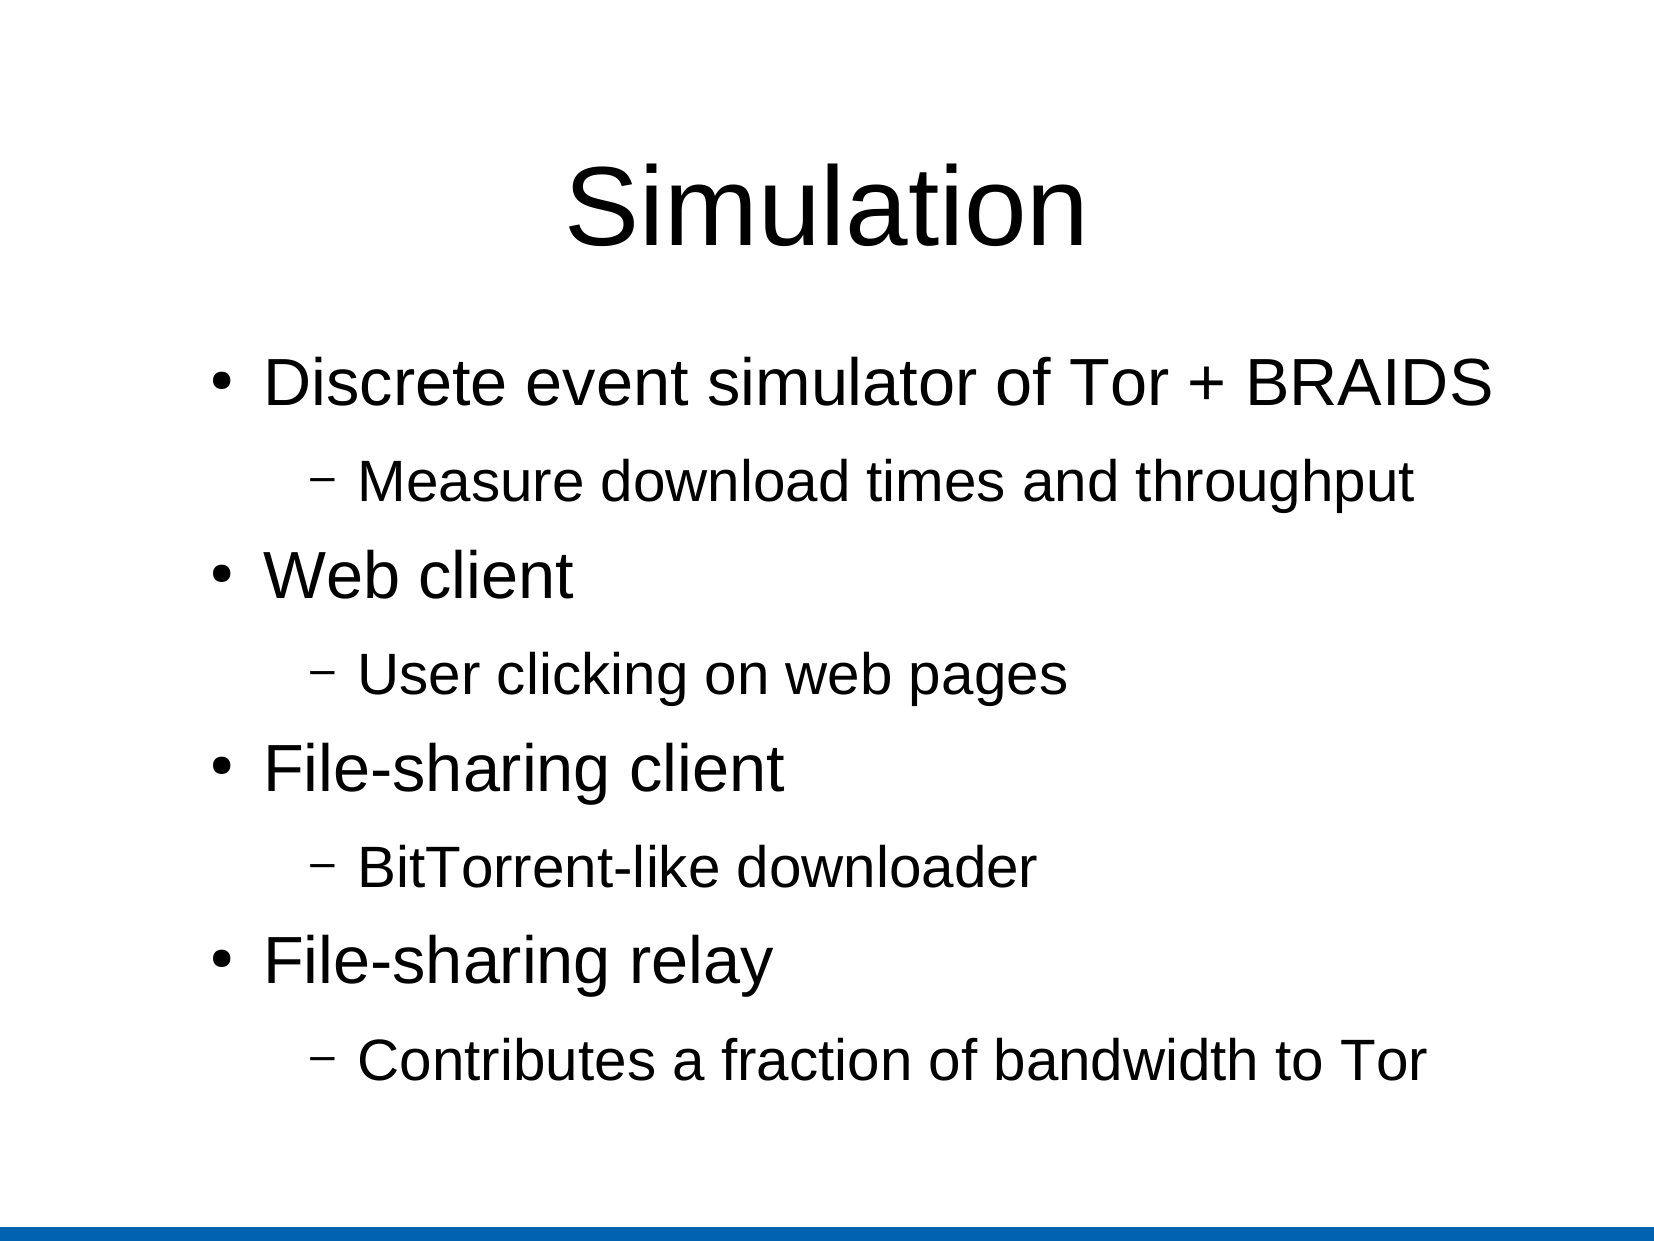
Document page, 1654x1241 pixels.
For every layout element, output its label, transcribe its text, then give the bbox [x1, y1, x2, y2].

list Discrete event simulator of Tor + BRAIDS Measure download times and throughput Web client User clicking on web pages File-sharing client BitTorrent-like downloader File-sharing relay Contributes a fraction of bandwidth to Tor [121, 344, 1533, 1156]
title Simulation [121, 102, 1533, 311]
